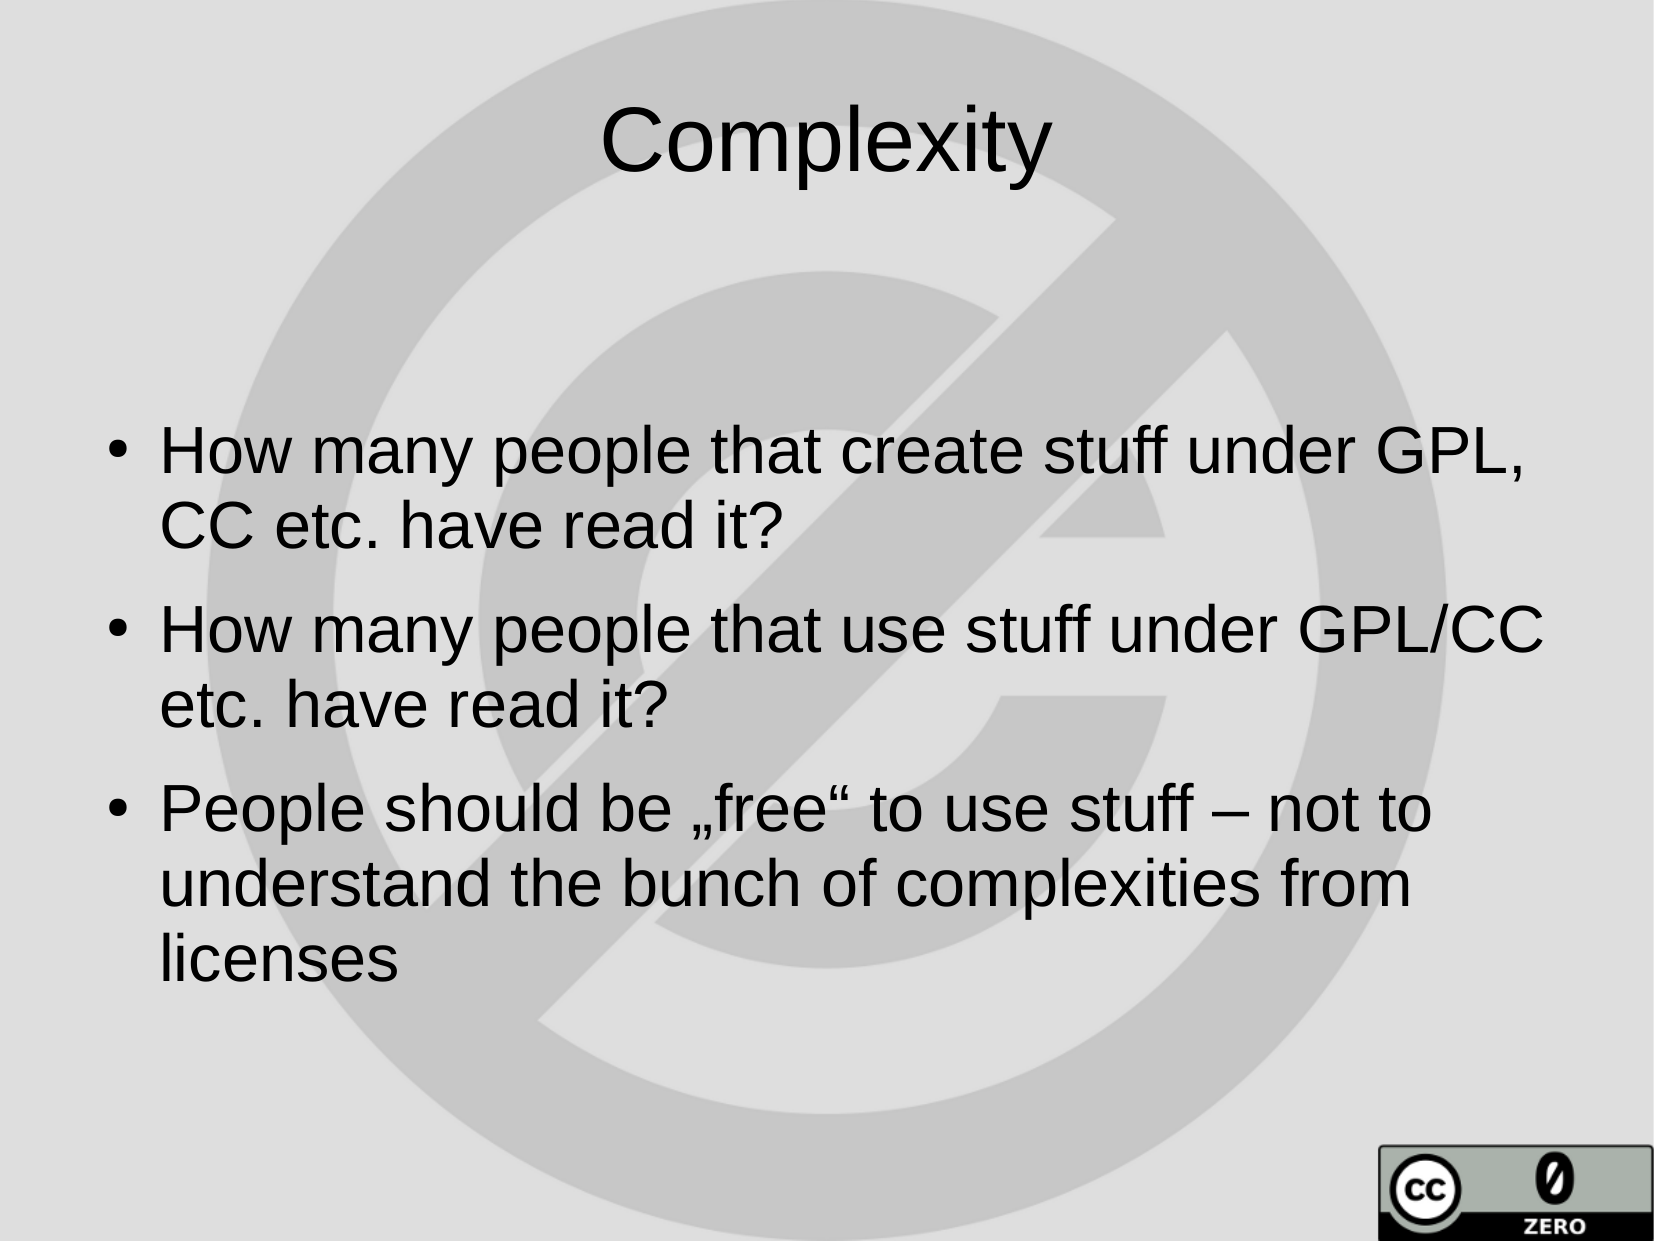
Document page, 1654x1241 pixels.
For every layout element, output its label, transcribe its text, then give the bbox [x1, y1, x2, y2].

list How many people that create stuff under GPL, CC etc. have read it? How many people that use stuff under GPL/CC etc. have read it? People should be „free“ to use stuff – not to understand the bunch of complexities from licenses [88, 413, 1571, 1094]
title Complexity [59, 68, 1595, 212]
picture [0, 0, 1654, 1241]
